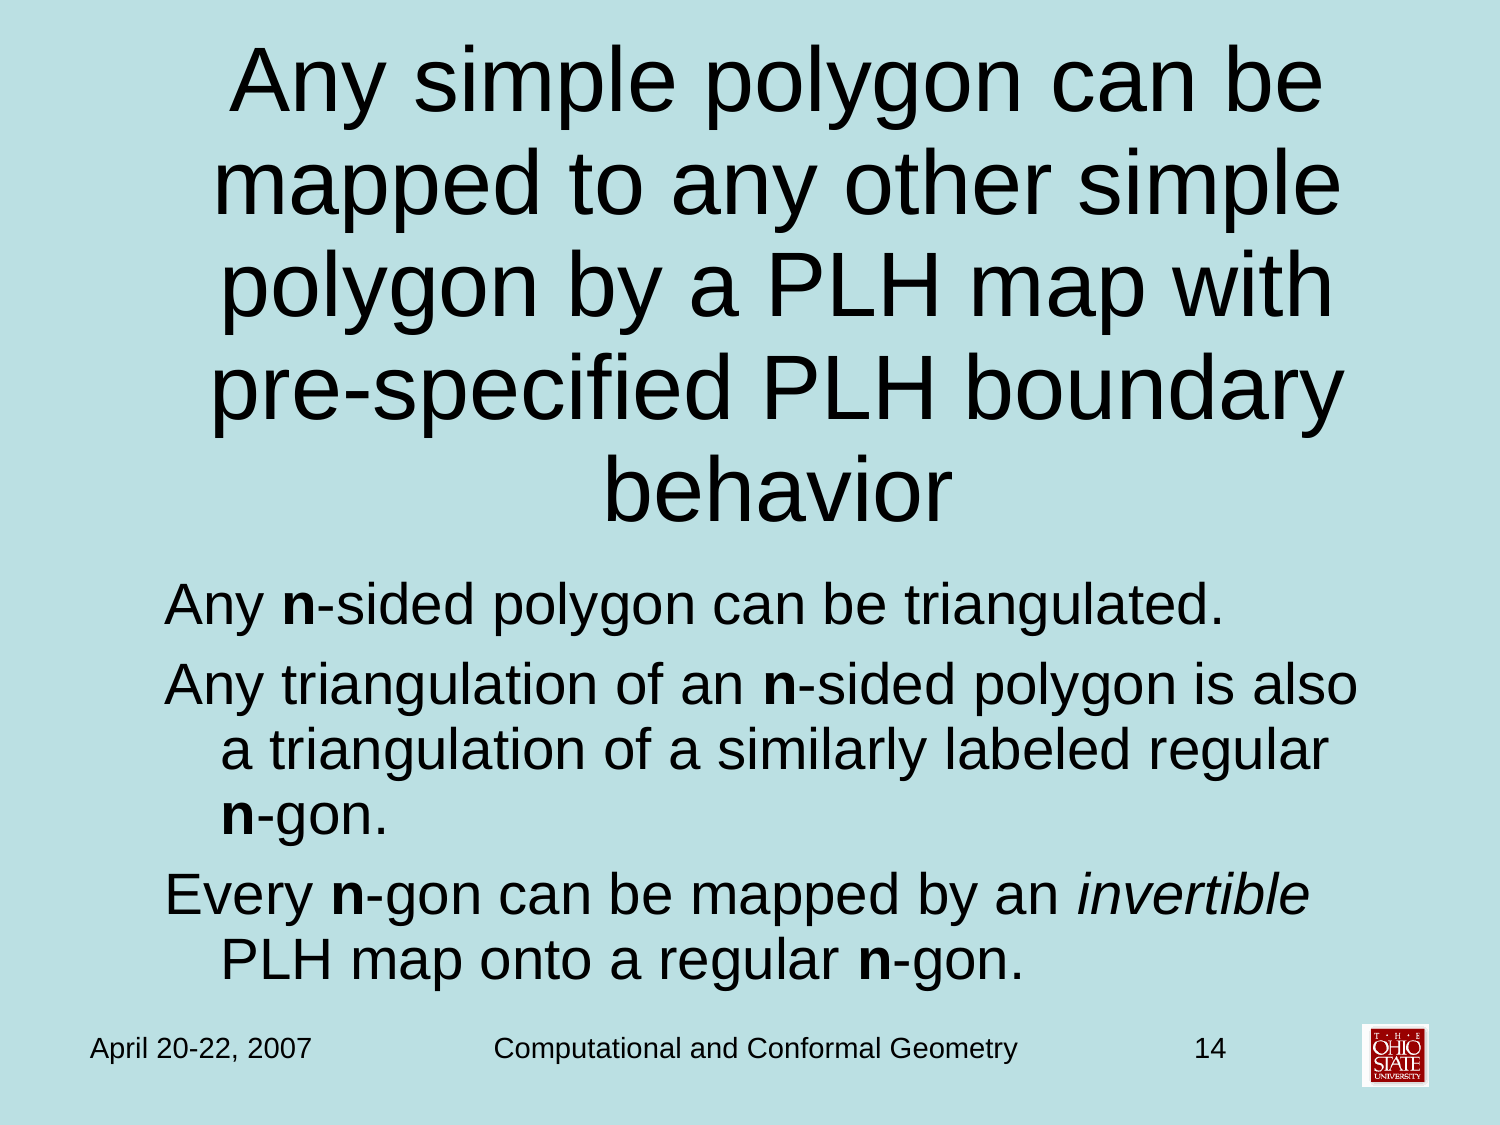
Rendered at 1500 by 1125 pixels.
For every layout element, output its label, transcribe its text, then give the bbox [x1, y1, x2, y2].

list Any n-sided polygon can be triangulated. Any triangulation of an n-sided polygon is also a triangulation of a similarly labeled regular n-gon. Every n-gon can be mapped by an invertible PLH map onto a regular n-gon. [149, 564, 1388, 1069]
picture [1362, 1024, 1429, 1087]
title Any simple polygon can be mapped to any other simple polygon by a PLH map with pre-specified PLH boundary behavior [128, 2, 1429, 568]
